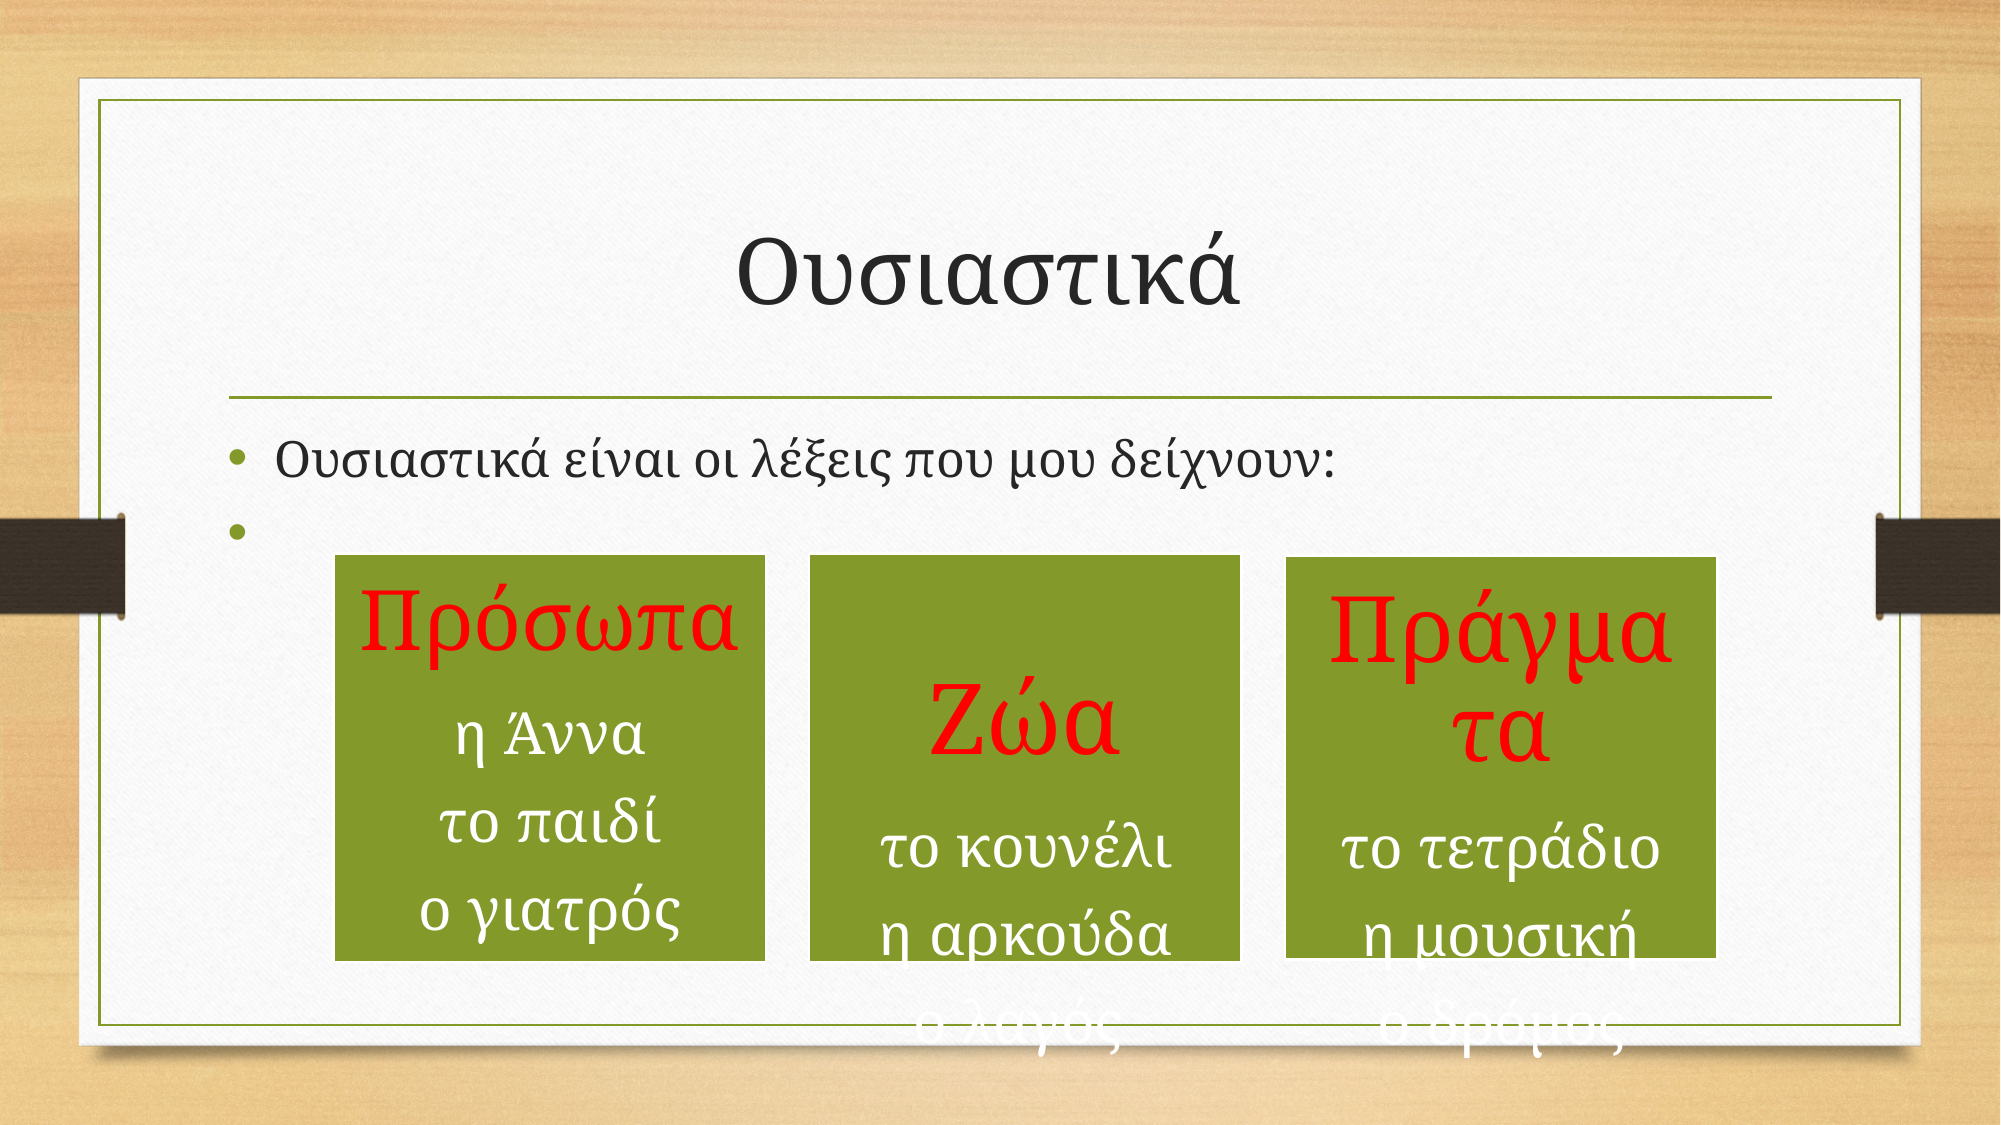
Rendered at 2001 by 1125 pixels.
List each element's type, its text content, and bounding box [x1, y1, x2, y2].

list Ουσιαστικά είναι οι λέξεις που μου δείχνουν: [212, 419, 1788, 964]
text_box Ζώα το κουνέλι η αρκούδα ο λαγός [809, 553, 1242, 962]
text_box Πρόσωπα η Άννα το παιδί ο γιατρός [333, 553, 766, 962]
text_box Πράγματα το τετράδιο η μουσική ο δρόμος [1284, 555, 1718, 960]
title Ουσιαστικά [212, 161, 1788, 376]
